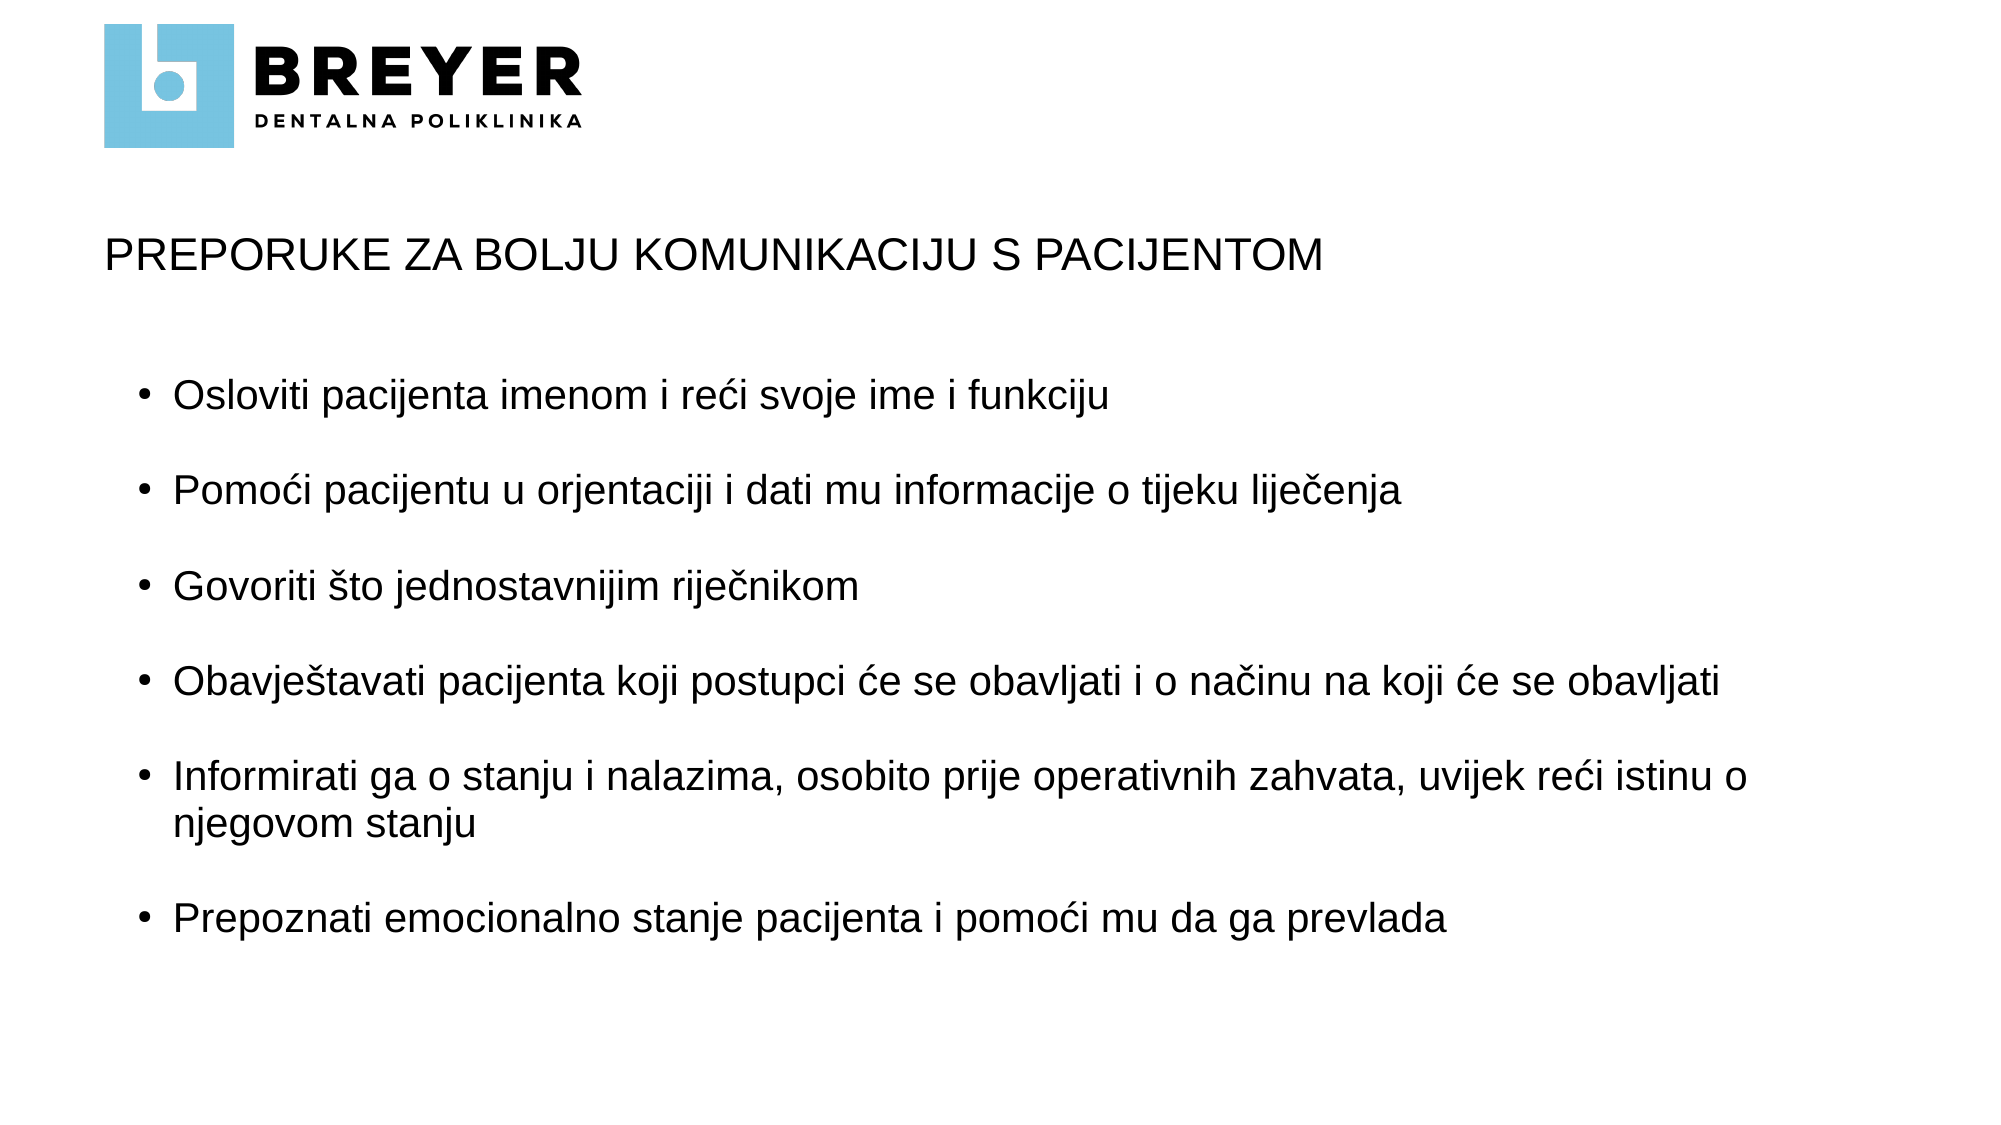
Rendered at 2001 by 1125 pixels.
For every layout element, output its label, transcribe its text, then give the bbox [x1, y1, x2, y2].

picture [104, 24, 582, 148]
title PREPORUKE ZA BOLJU KOMUNIKACIJU S PACIJENTOM [104, 204, 1830, 305]
subtitle Osloviti pacijenta imenom i reći svoje ime i funkciju Pomoći pacijentu u orjentaciji i dati mu informacije o tijeku liječenja Govoriti što jednostavnijim riječnikom Obavještavati pacijenta koji postupci će se obavljati i o načinu na koji će se obavljati Informirati ga o stanju i nalazima, osobito prije operativnih zahvata, uvijek reći istinu o njegovom stanju Prepoznati emocionalno stanje pacijenta i pomoći mu da ga prevlada [137, 299, 1863, 1014]
